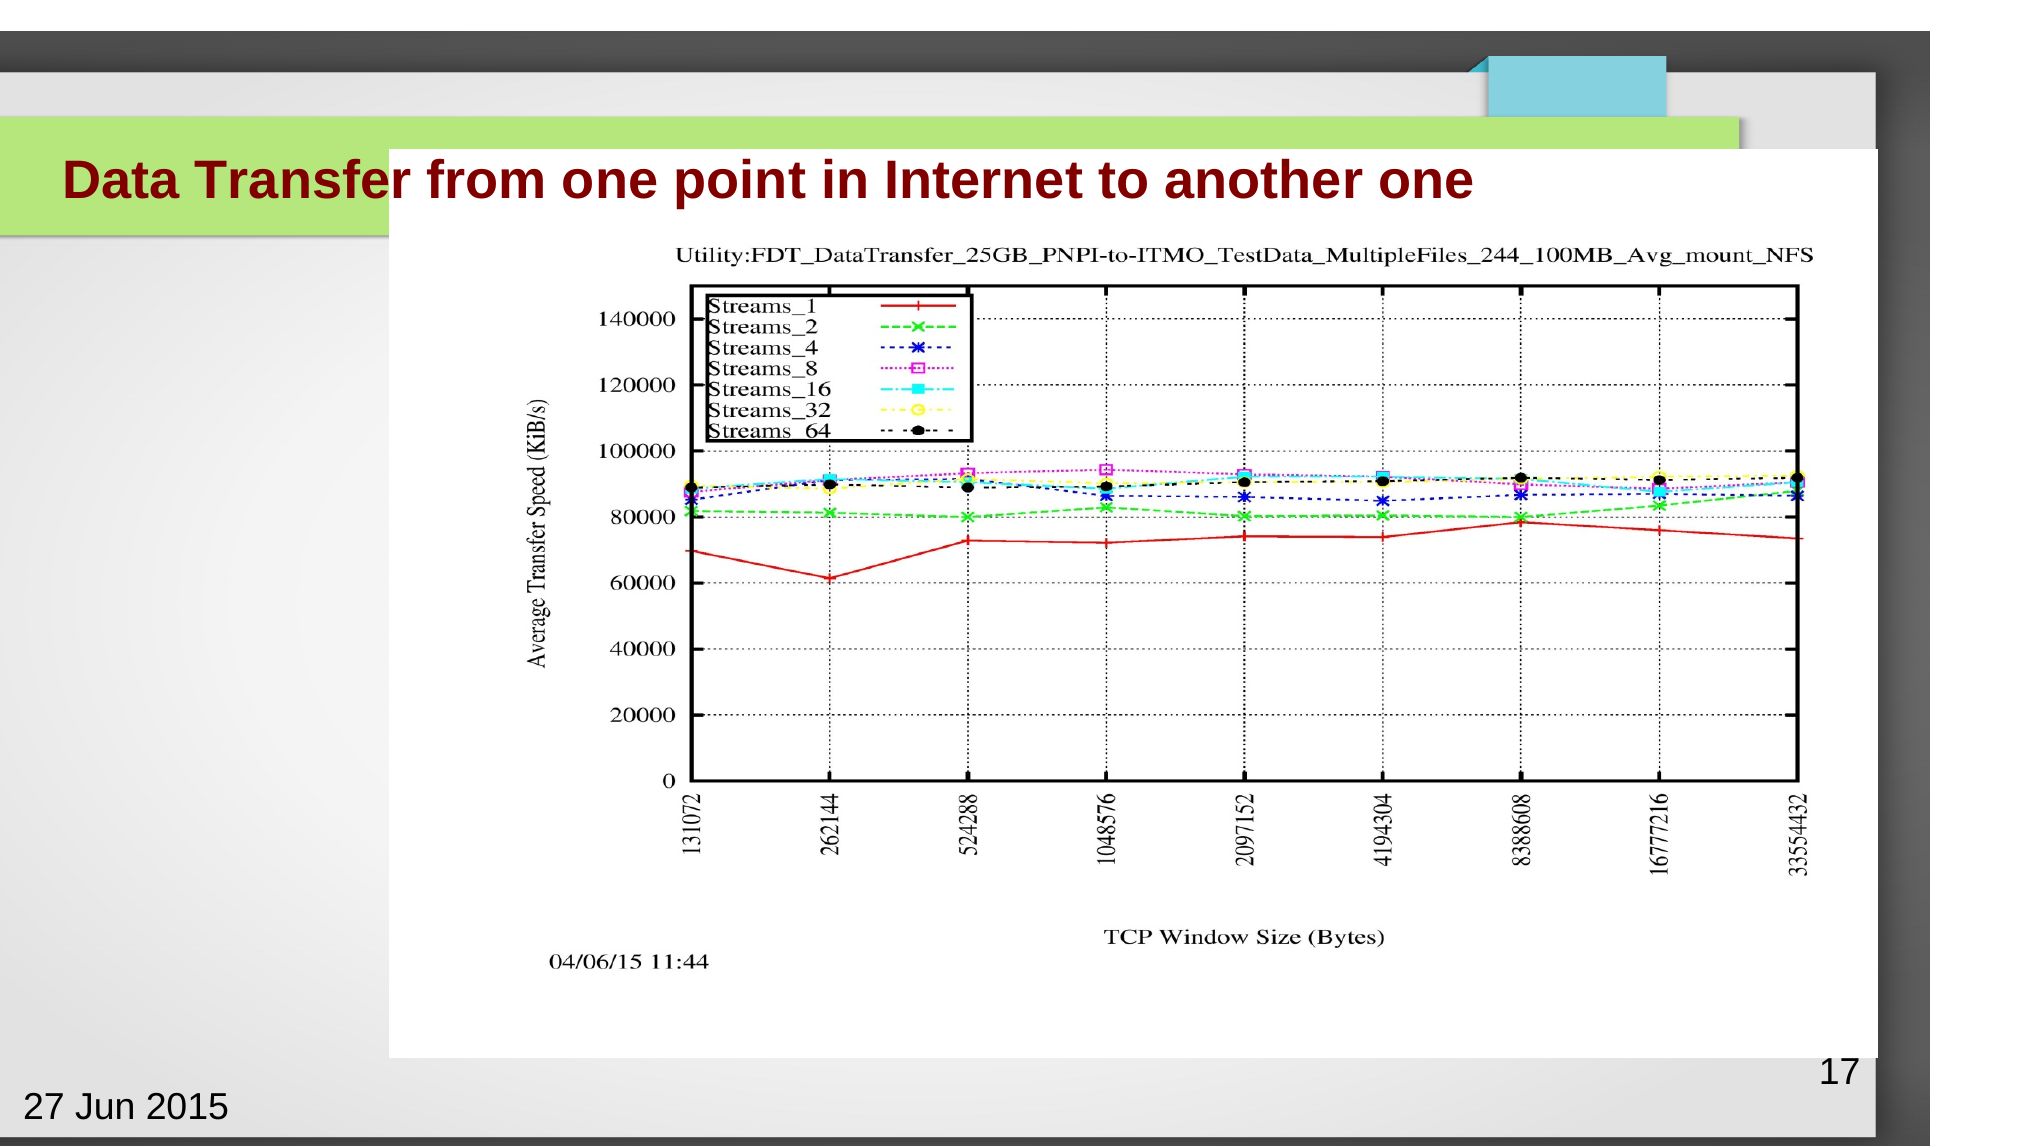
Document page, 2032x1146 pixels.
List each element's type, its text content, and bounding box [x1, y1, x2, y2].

picture [0, 31, 1930, 1146]
text_box Data Transfer from one point in Internet to another one [47, 142, 999, 213]
